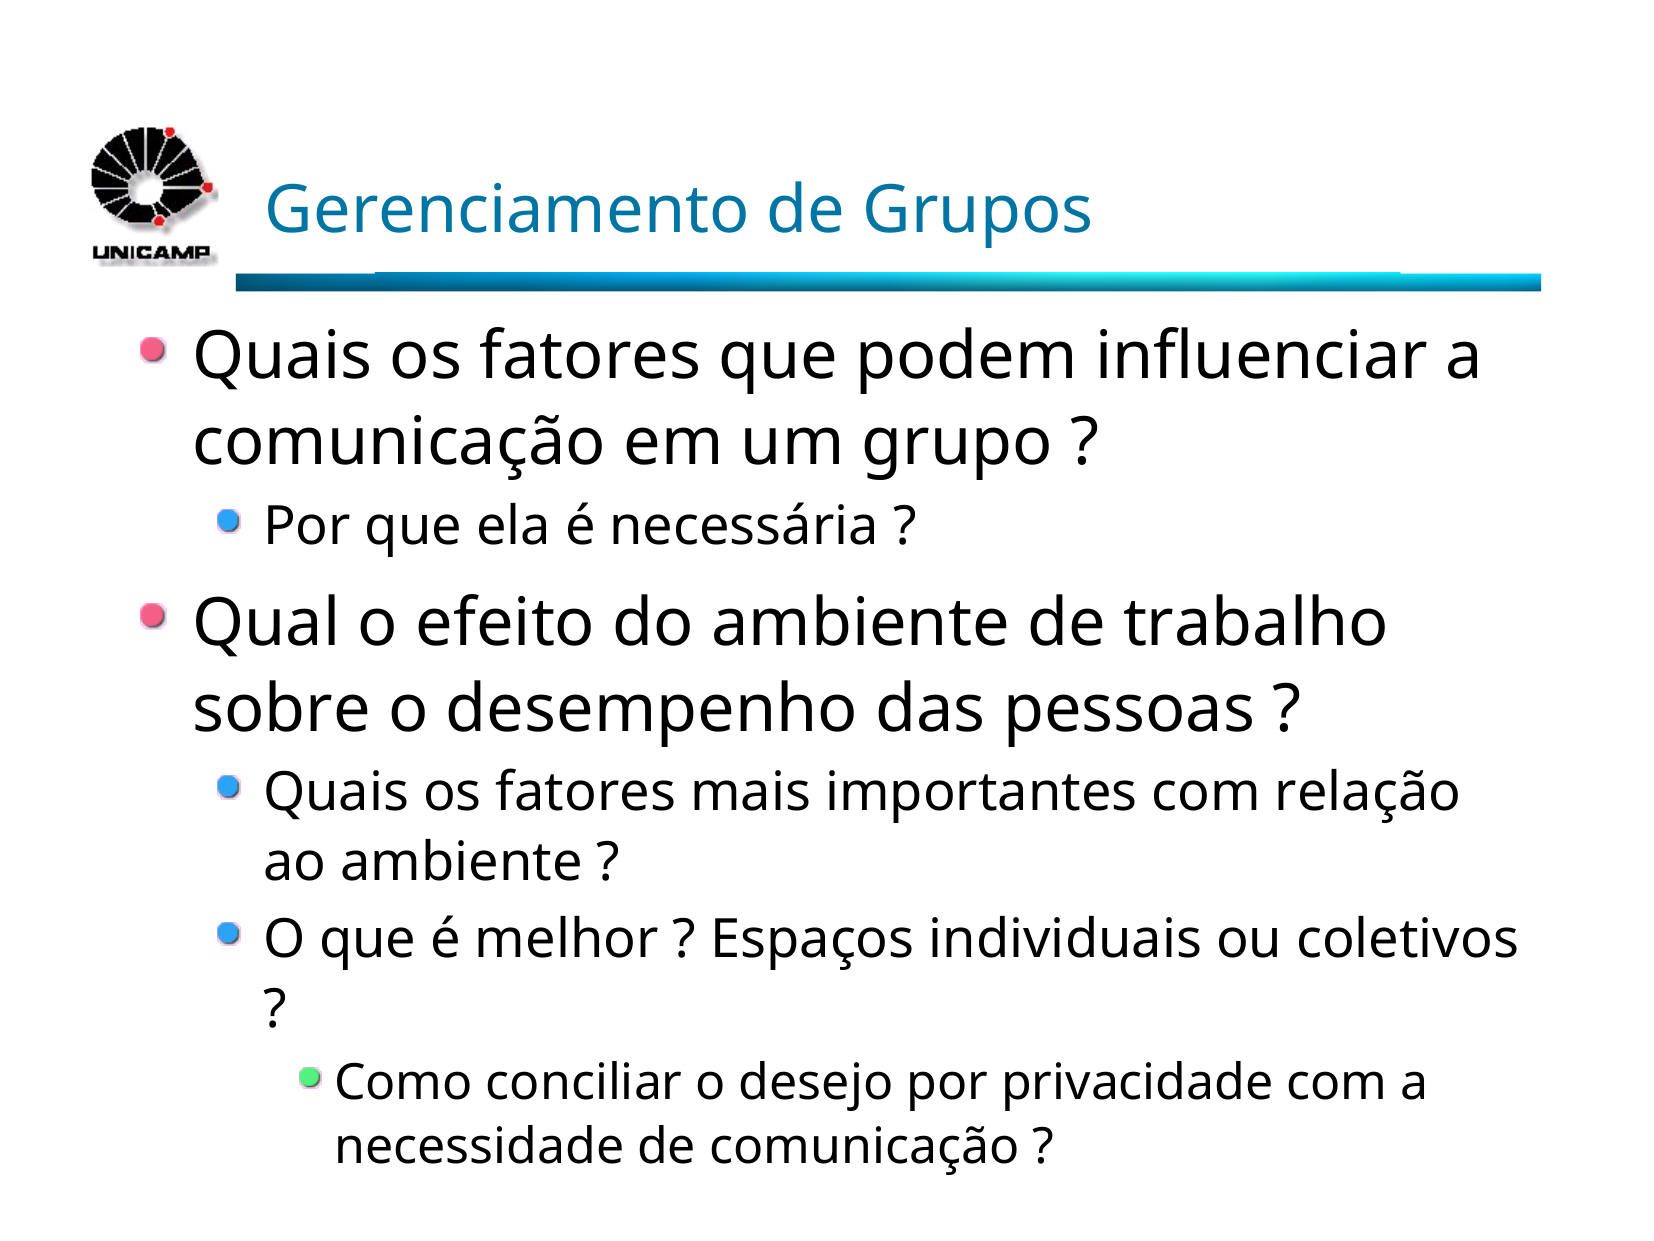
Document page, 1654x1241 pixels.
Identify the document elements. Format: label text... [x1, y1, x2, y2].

list Quais os fatores que podem influenciar a comunicação em um grupo ? Por que ela é necessária ? Qual o efeito do ambiente de trabalho sobre o desempenho das pessoas ? Quais os fatores mais importantes com relação ao ambiente ? O que é melhor ? Espaços individuais ou coletivos ? Como conciliar o desejo por privacidade com a necessidade de comunicação ? [121, 309, 1534, 1167]
picture [125, 272, 1654, 295]
title Gerenciamento de Grupos [264, 57, 1534, 250]
